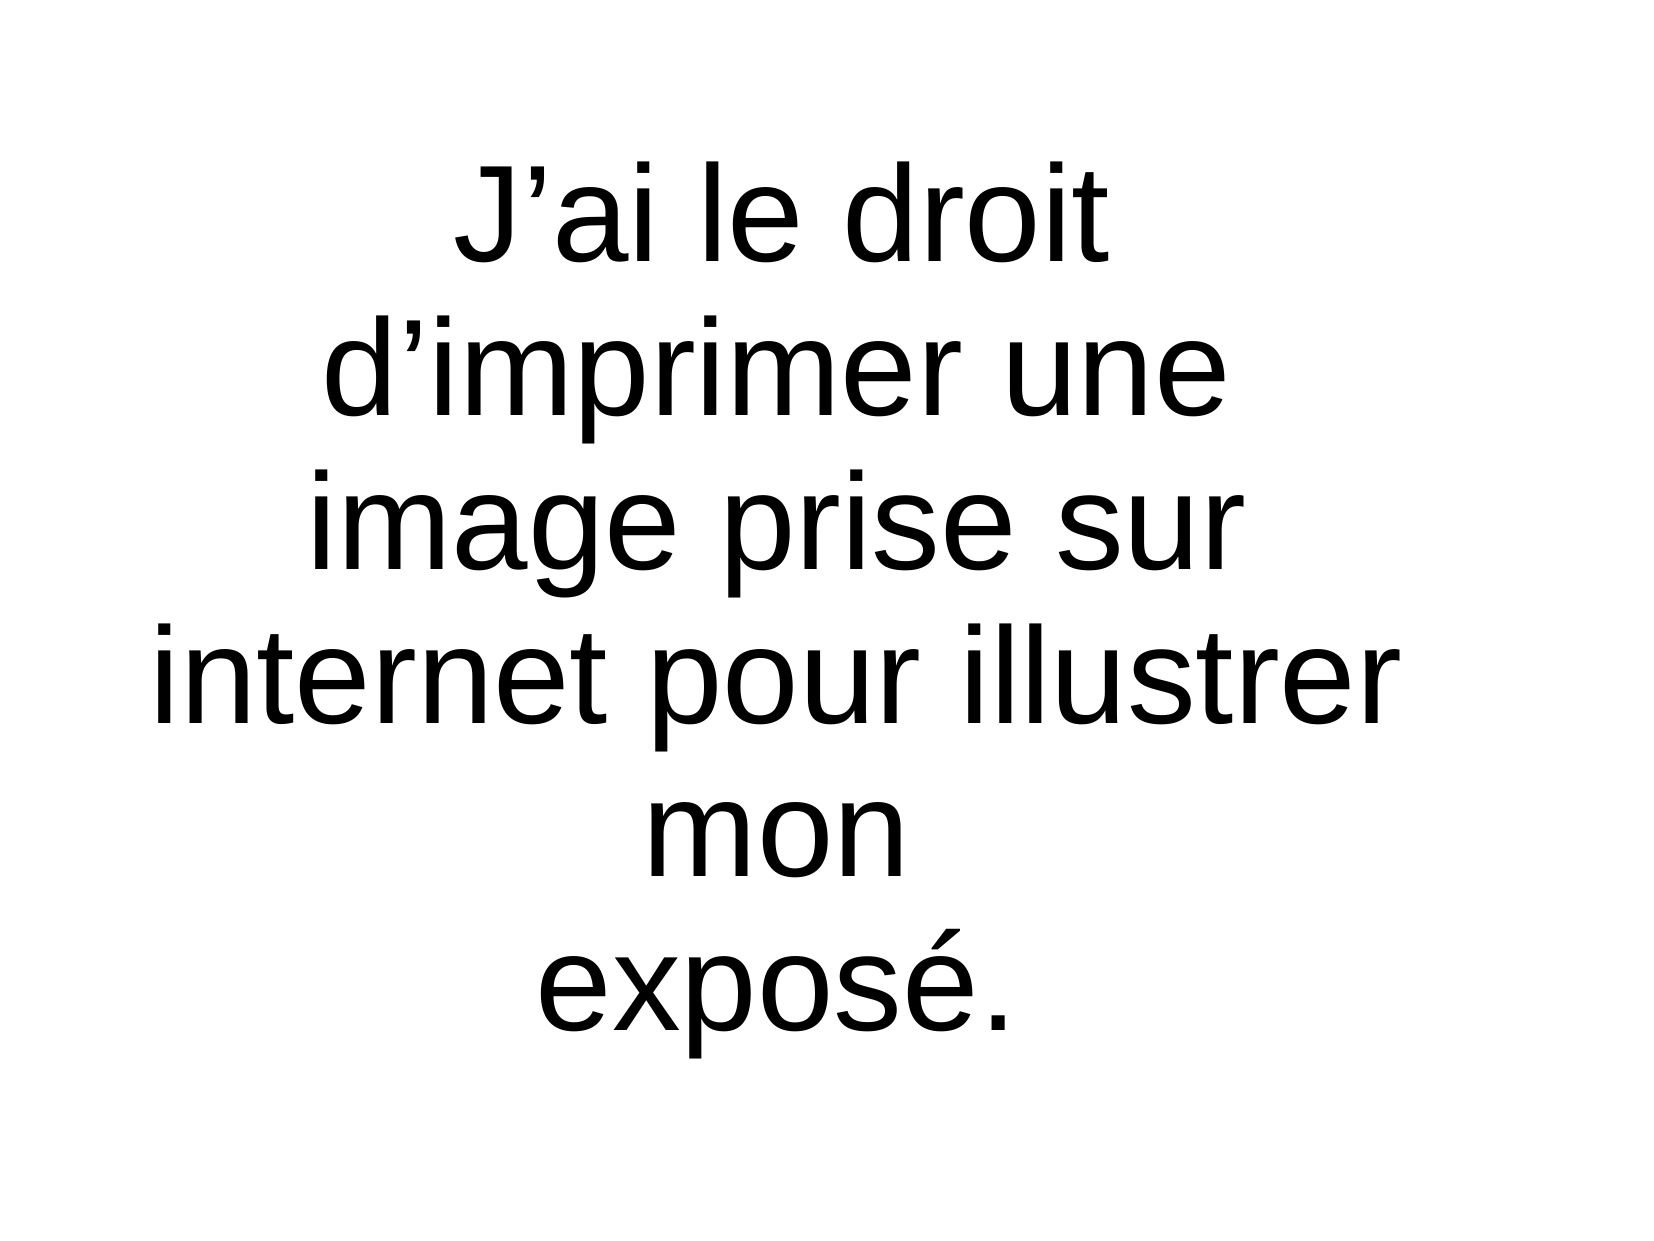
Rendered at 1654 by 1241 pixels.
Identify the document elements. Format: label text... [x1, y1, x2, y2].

text_box J’ai le droit d’imprimer une image prise sur internet pour illustrer mon exposé. [129, 129, 1424, 1068]
